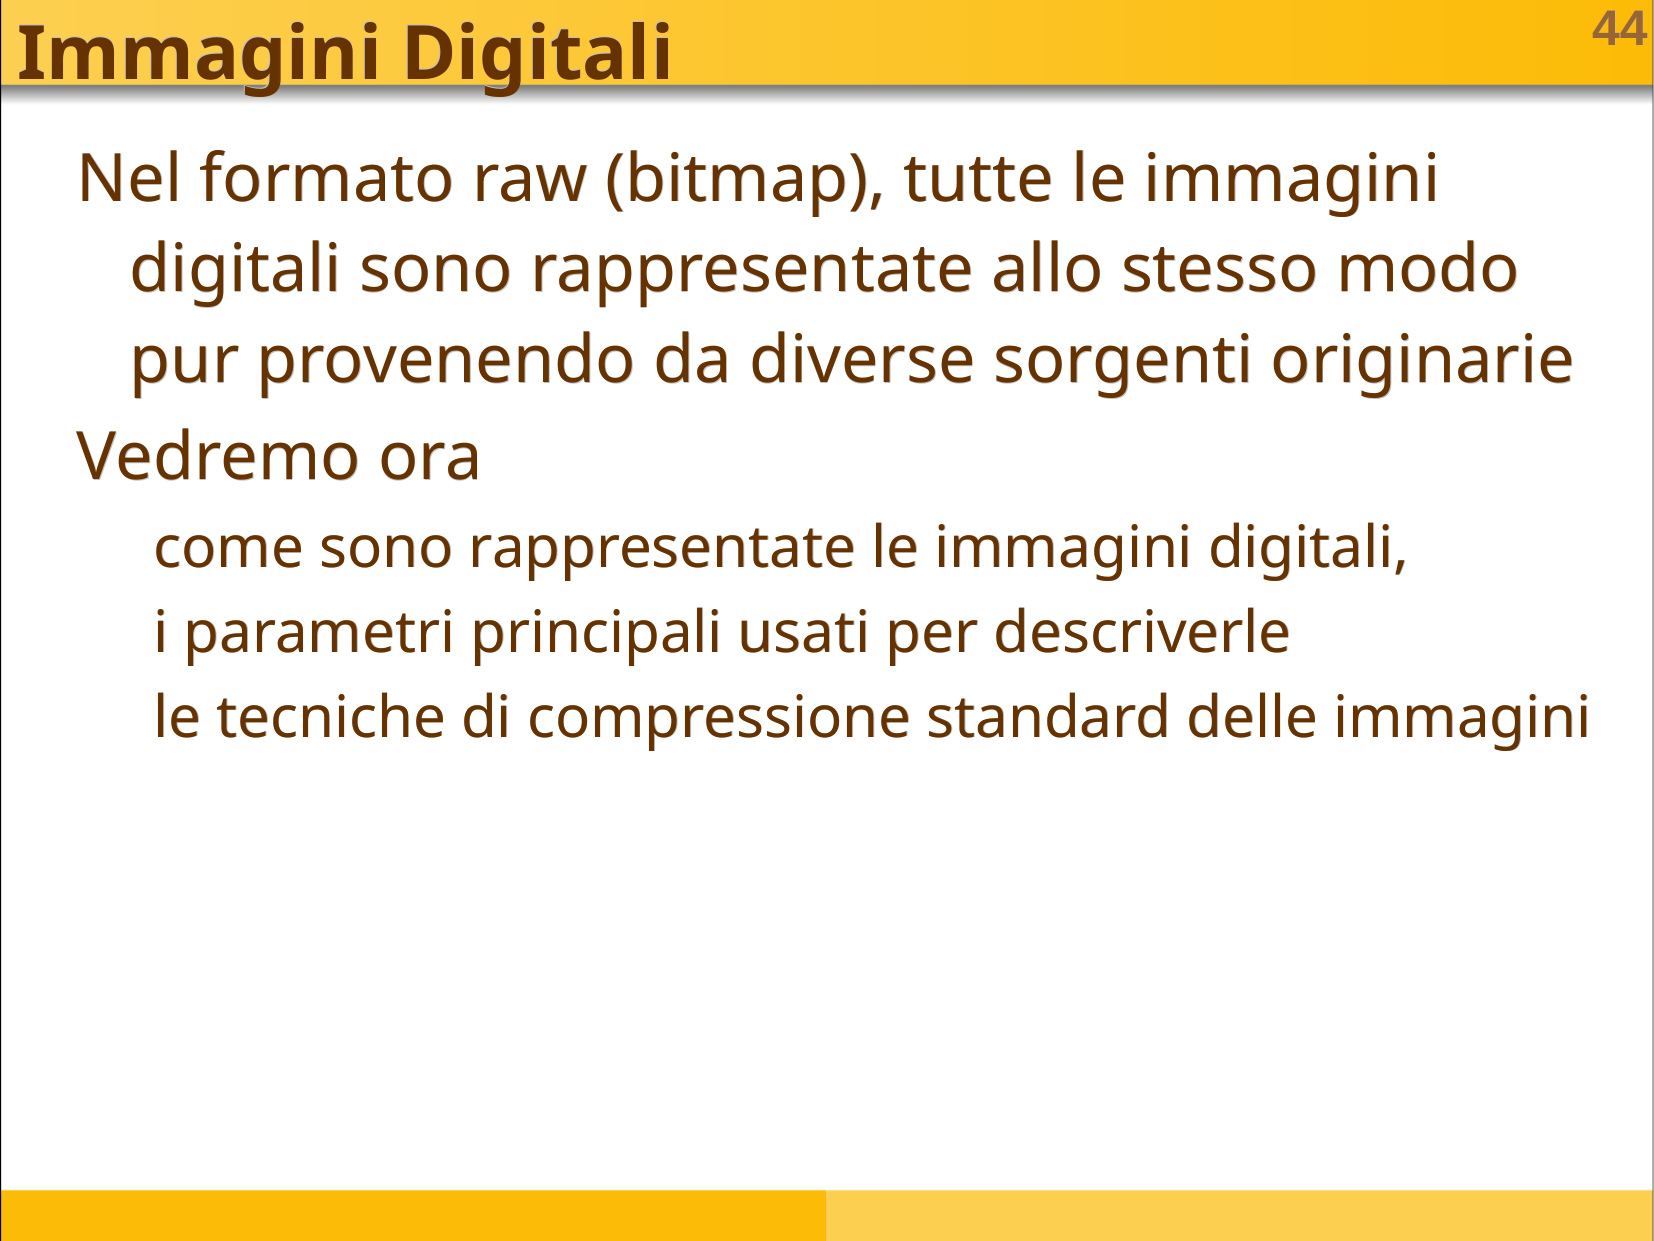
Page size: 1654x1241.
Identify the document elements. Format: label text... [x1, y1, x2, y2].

title Immagini Digitali [0, 0, 1477, 87]
list Nel formato raw (bitmap), tutte le immagini digitali sono rappresentate allo stesso modo pur provenendo da diverse sorgenti originarie Vedremo ora come sono rappresentate le immagini digitali, i parametri principali usati per descriverle le tecniche di compressione standard delle immagini [59, 129, 1595, 1164]
picture [0, 0, 1654, 1241]
